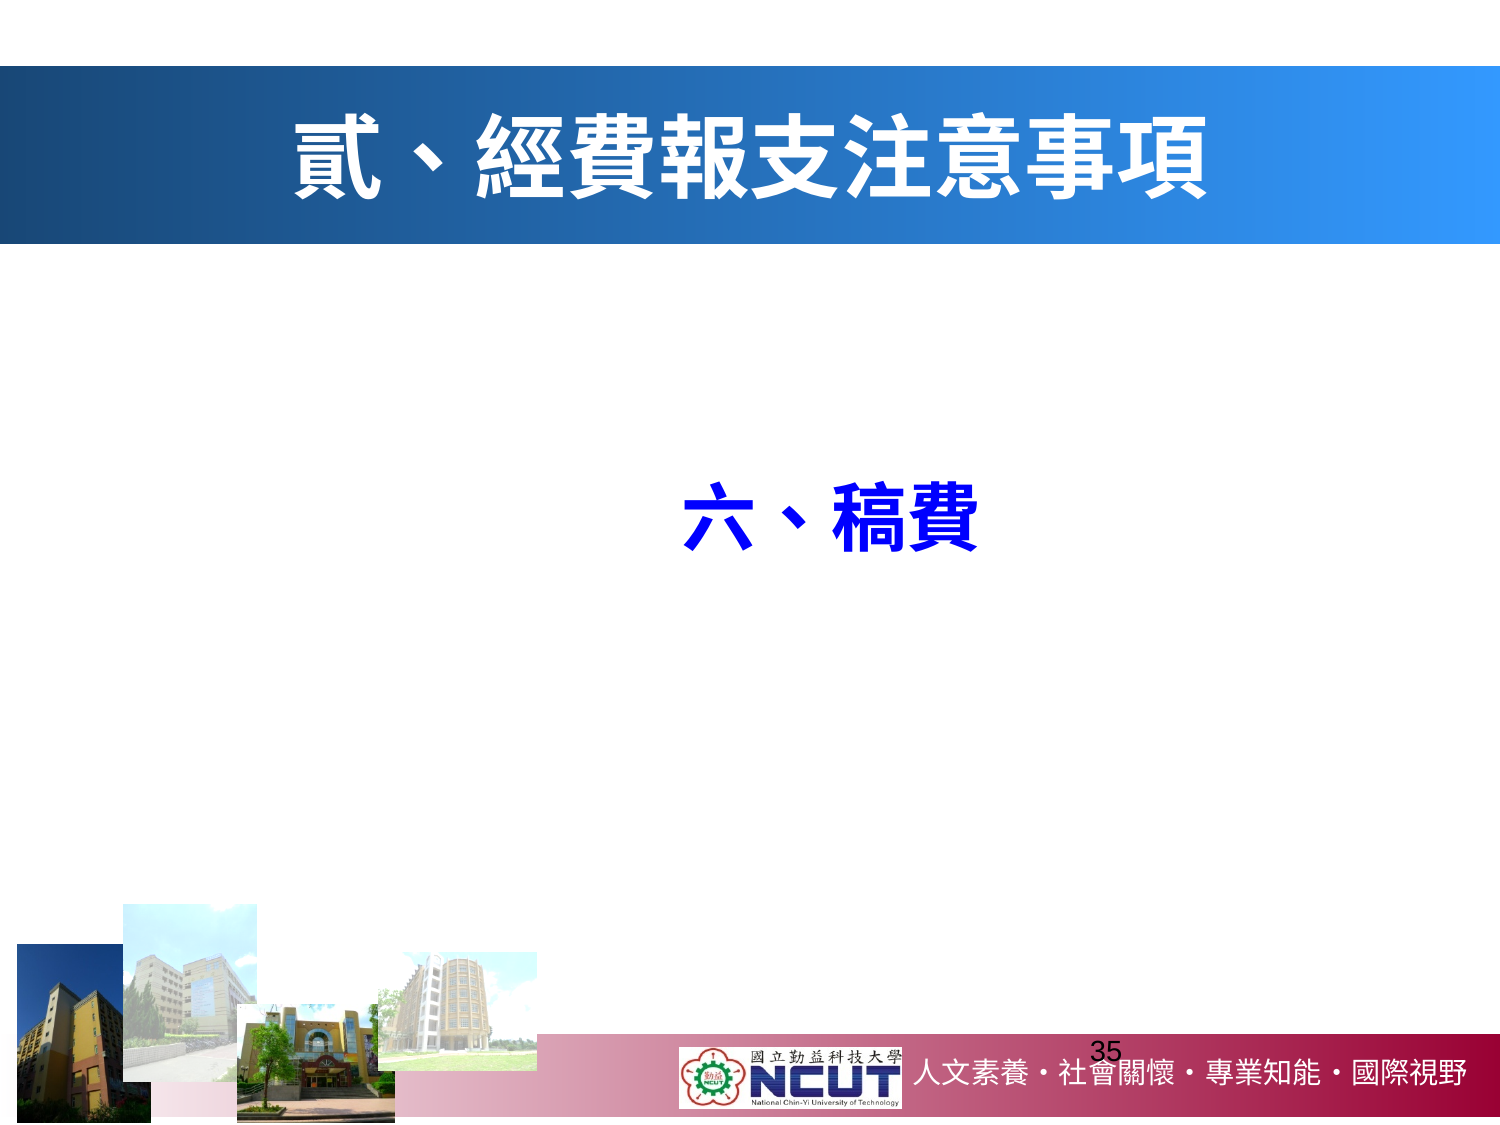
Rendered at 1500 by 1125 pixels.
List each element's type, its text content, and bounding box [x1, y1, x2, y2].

list 六、稿費 [64, 267, 1500, 977]
title 貳、經費報支注意事項 [0, 66, 1500, 244]
text_box [1074, 1024, 1426, 1103]
